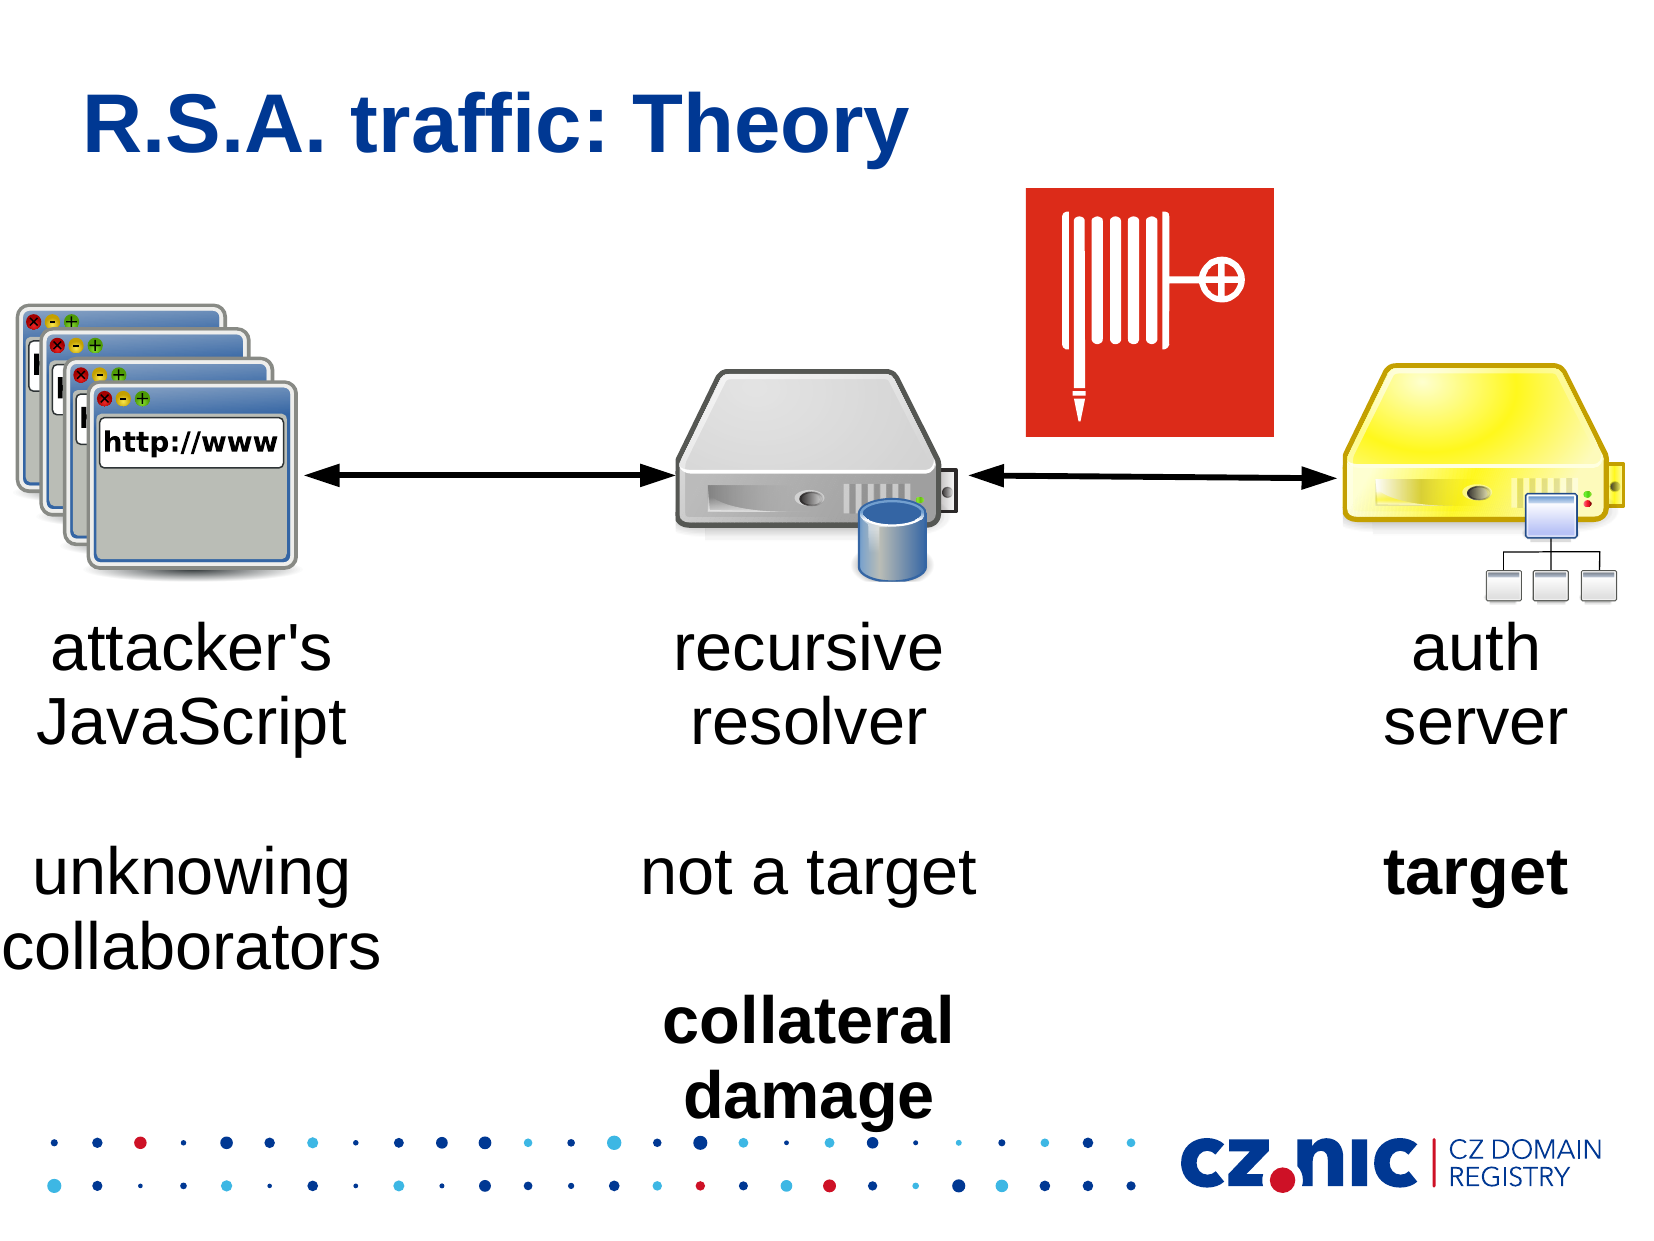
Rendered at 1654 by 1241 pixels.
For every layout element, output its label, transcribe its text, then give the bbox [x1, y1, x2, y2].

text_box recursive resolver not a target collateral damage [614, 602, 1004, 1216]
title R.S.A. traffic: Theory [82, 70, 1571, 178]
text_box attacker's JavaScript unknowing collaborators [0, 602, 402, 992]
picture [5, 292, 305, 582]
picture [1025, 188, 1274, 437]
picture [1342, 271, 1636, 602]
text_box auth server target [1316, 602, 1636, 917]
picture [675, 369, 969, 582]
